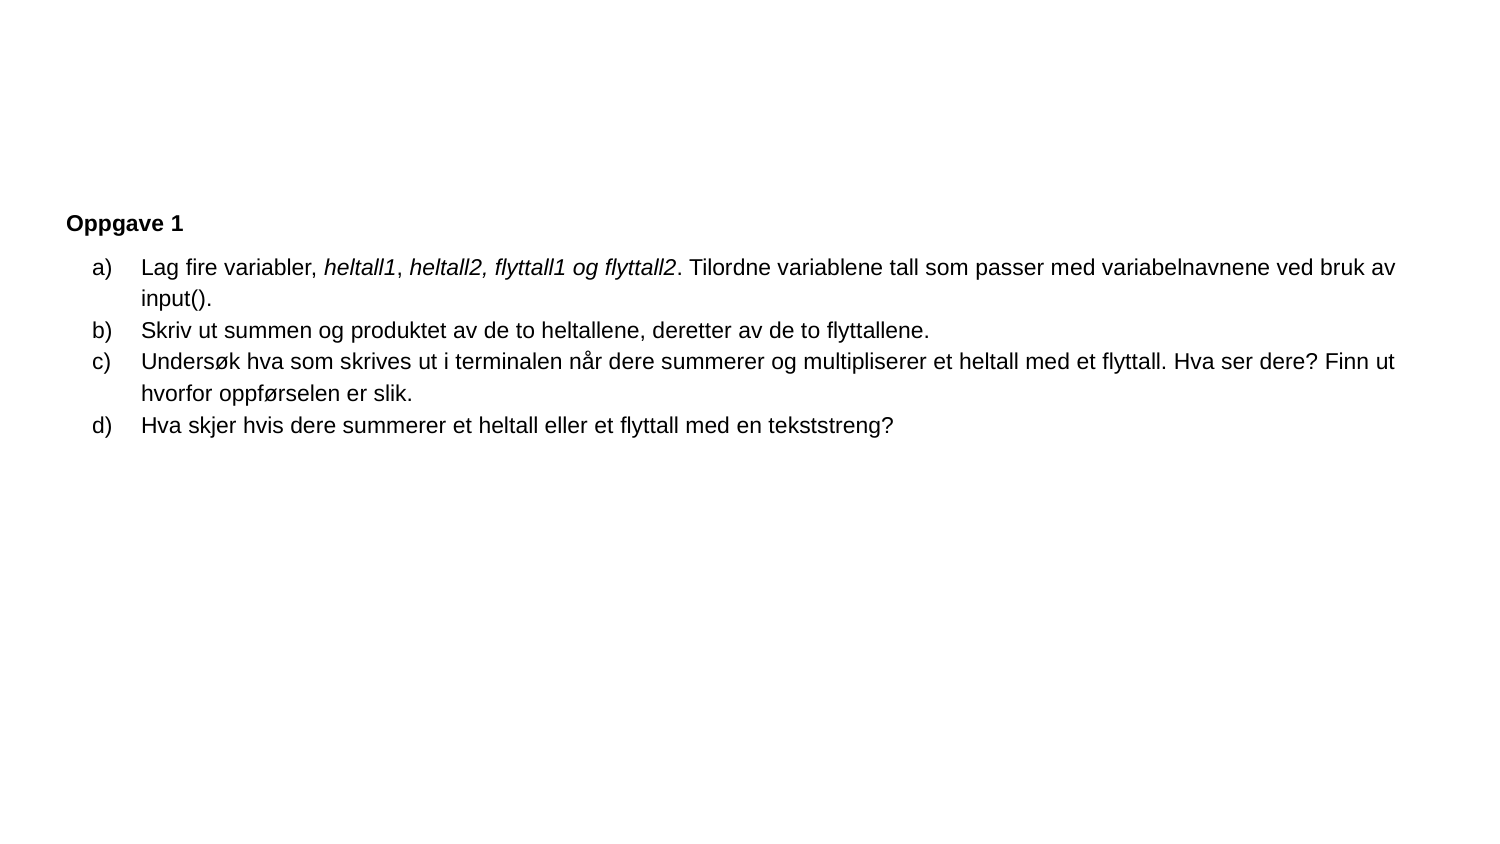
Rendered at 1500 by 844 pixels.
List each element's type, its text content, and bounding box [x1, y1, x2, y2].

list Oppgave 1 Lag fire variabler, heltall1, heltall2, flyttall1 og flyttall2. Tilordne variablene tall som passer med variabelnavnene ved bruk av input(). Skriv ut summen og produktet av de to heltallene, deretter av de to flyttallene. Undersøk hva som skrives ut i terminalen når dere summerer og multipliserer et heltall med et flyttall. Hva ser dere? Finn ut hvorfor oppførselen er slik. Hva skjer hvis dere summerer et heltall eller et flyttall med en tekststreng? [51, 189, 1449, 750]
